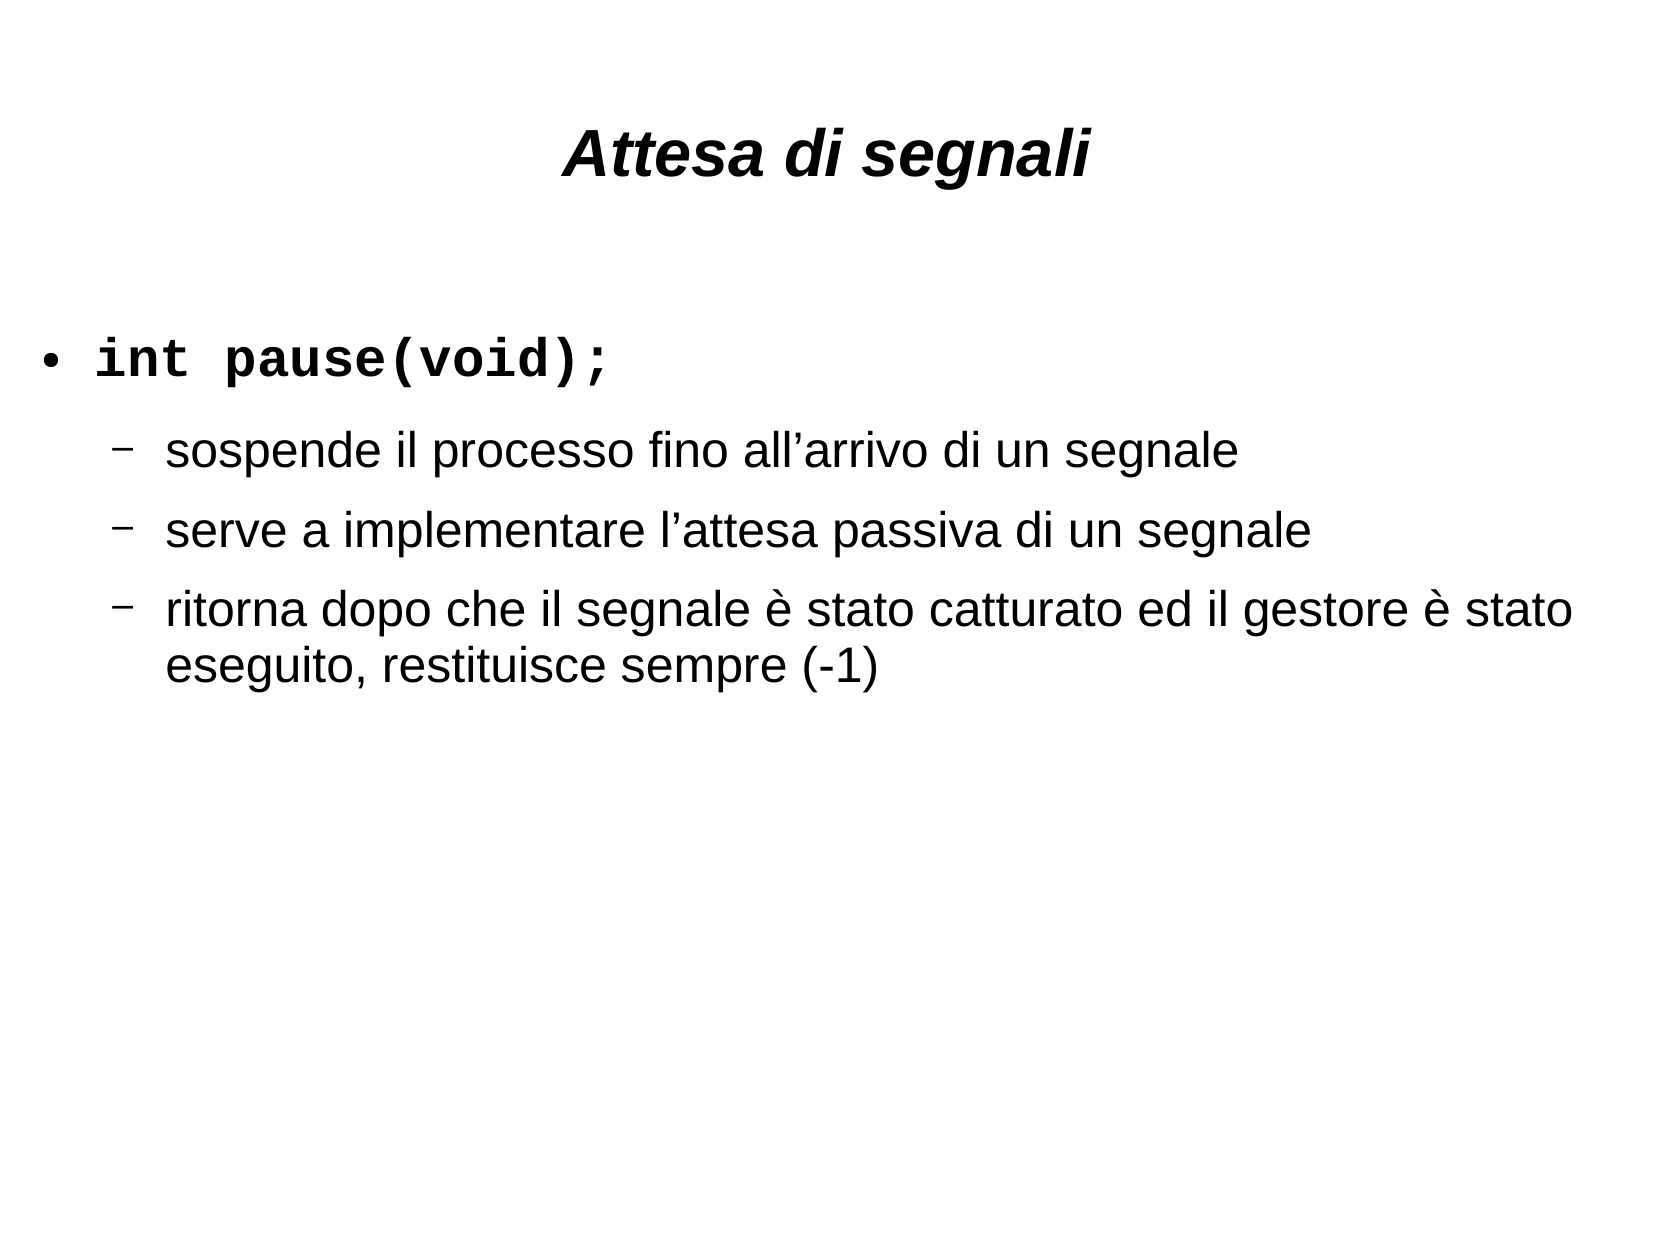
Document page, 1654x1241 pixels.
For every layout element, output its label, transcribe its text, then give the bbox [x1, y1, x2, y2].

list int pause(void); sospende il processo fino all’arrivo di un segnale serve a implementare l’attesa passiva di un segnale ritorna dopo che il segnale è stato catturato ed il gestore è stato eseguito, restituisce sempre (-1) [23, 331, 1654, 1032]
title Attesa di segnali [82, 49, 1571, 257]
